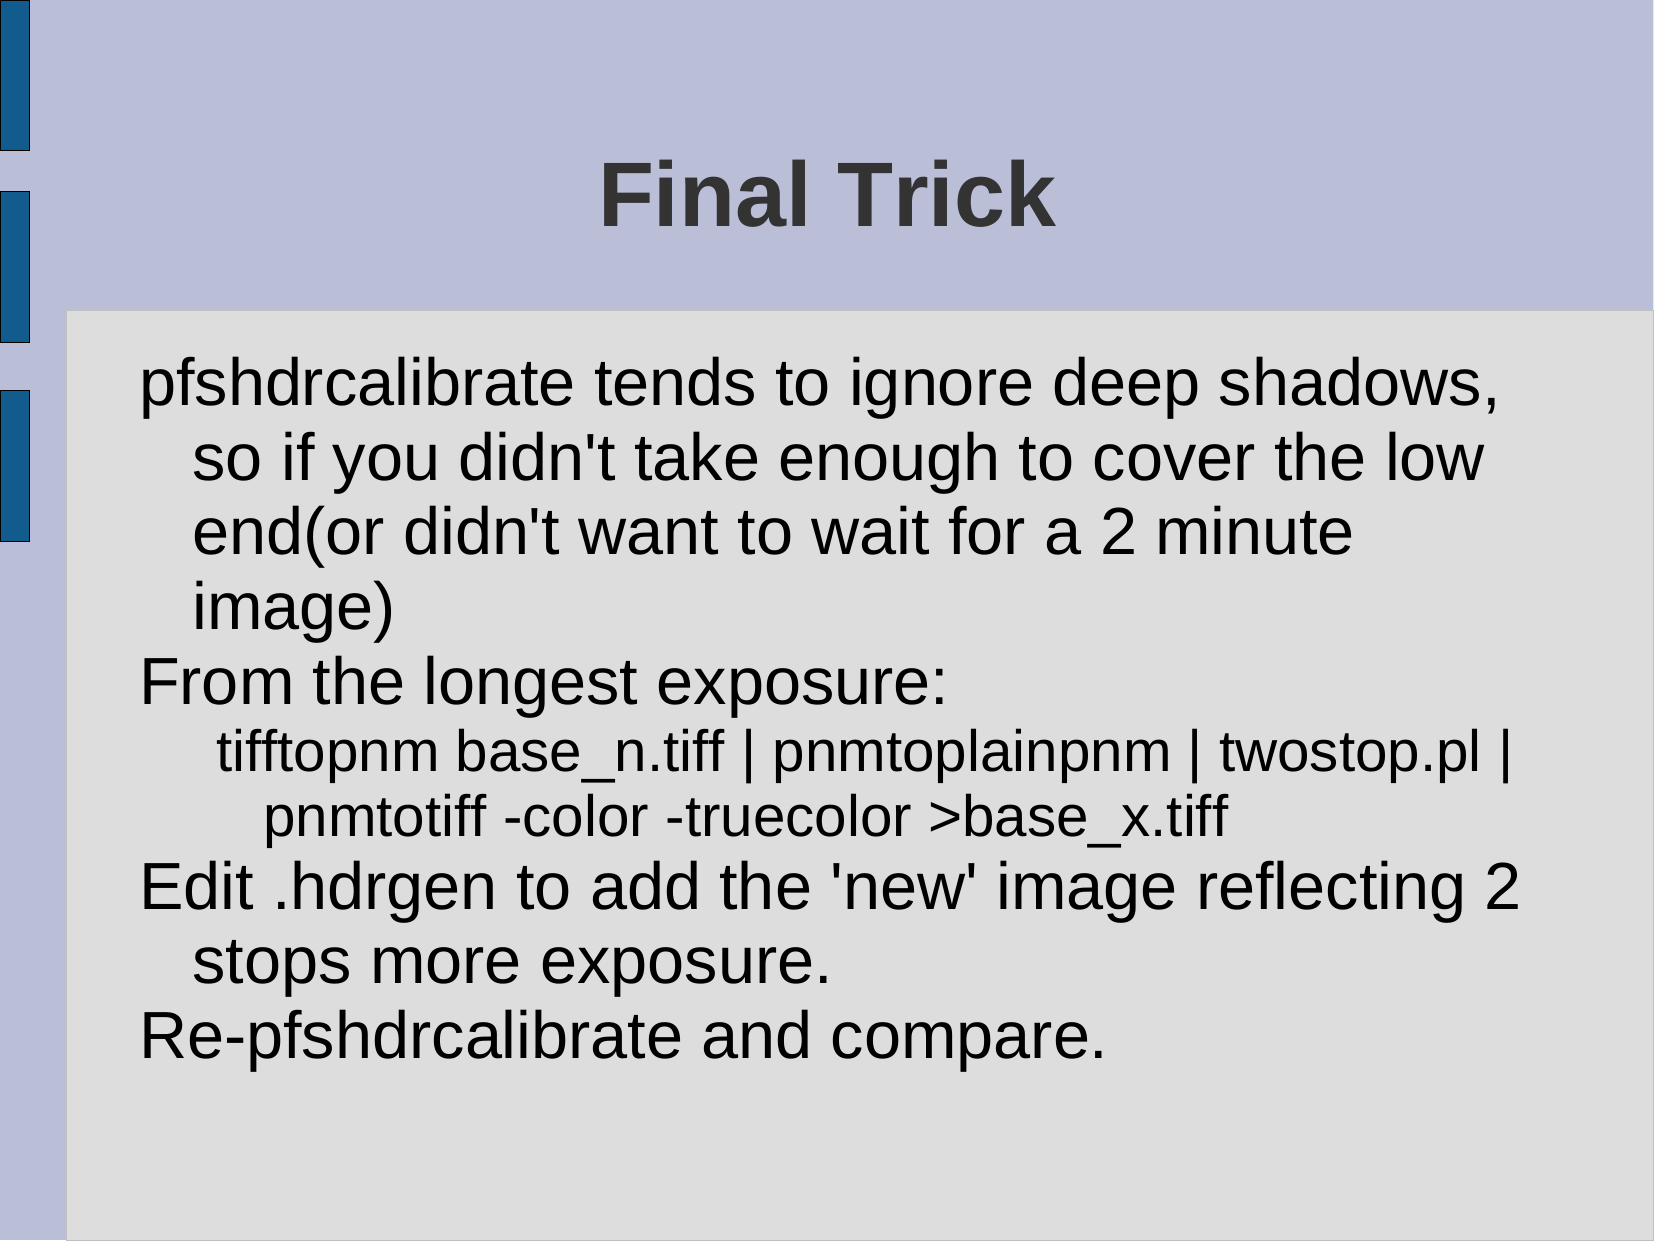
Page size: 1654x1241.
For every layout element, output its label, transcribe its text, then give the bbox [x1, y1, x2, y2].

list pfshdrcalibrate tends to ignore deep shadows, so if you didn't take enough to cover the low end(or didn't want to wait for a 2 minute image) From the longest exposure: tifftopnm base_n.tiff | pnmtoplainpnm | twostop.pl | pnmtotiff -color -truecolor >base_x.tiff Edit .hdrgen to add the 'new' image reflecting 2 stops more exposure. Re-pfshdrcalibrate and compare. [121, 344, 1534, 1127]
title Final Trick [121, 91, 1534, 299]
